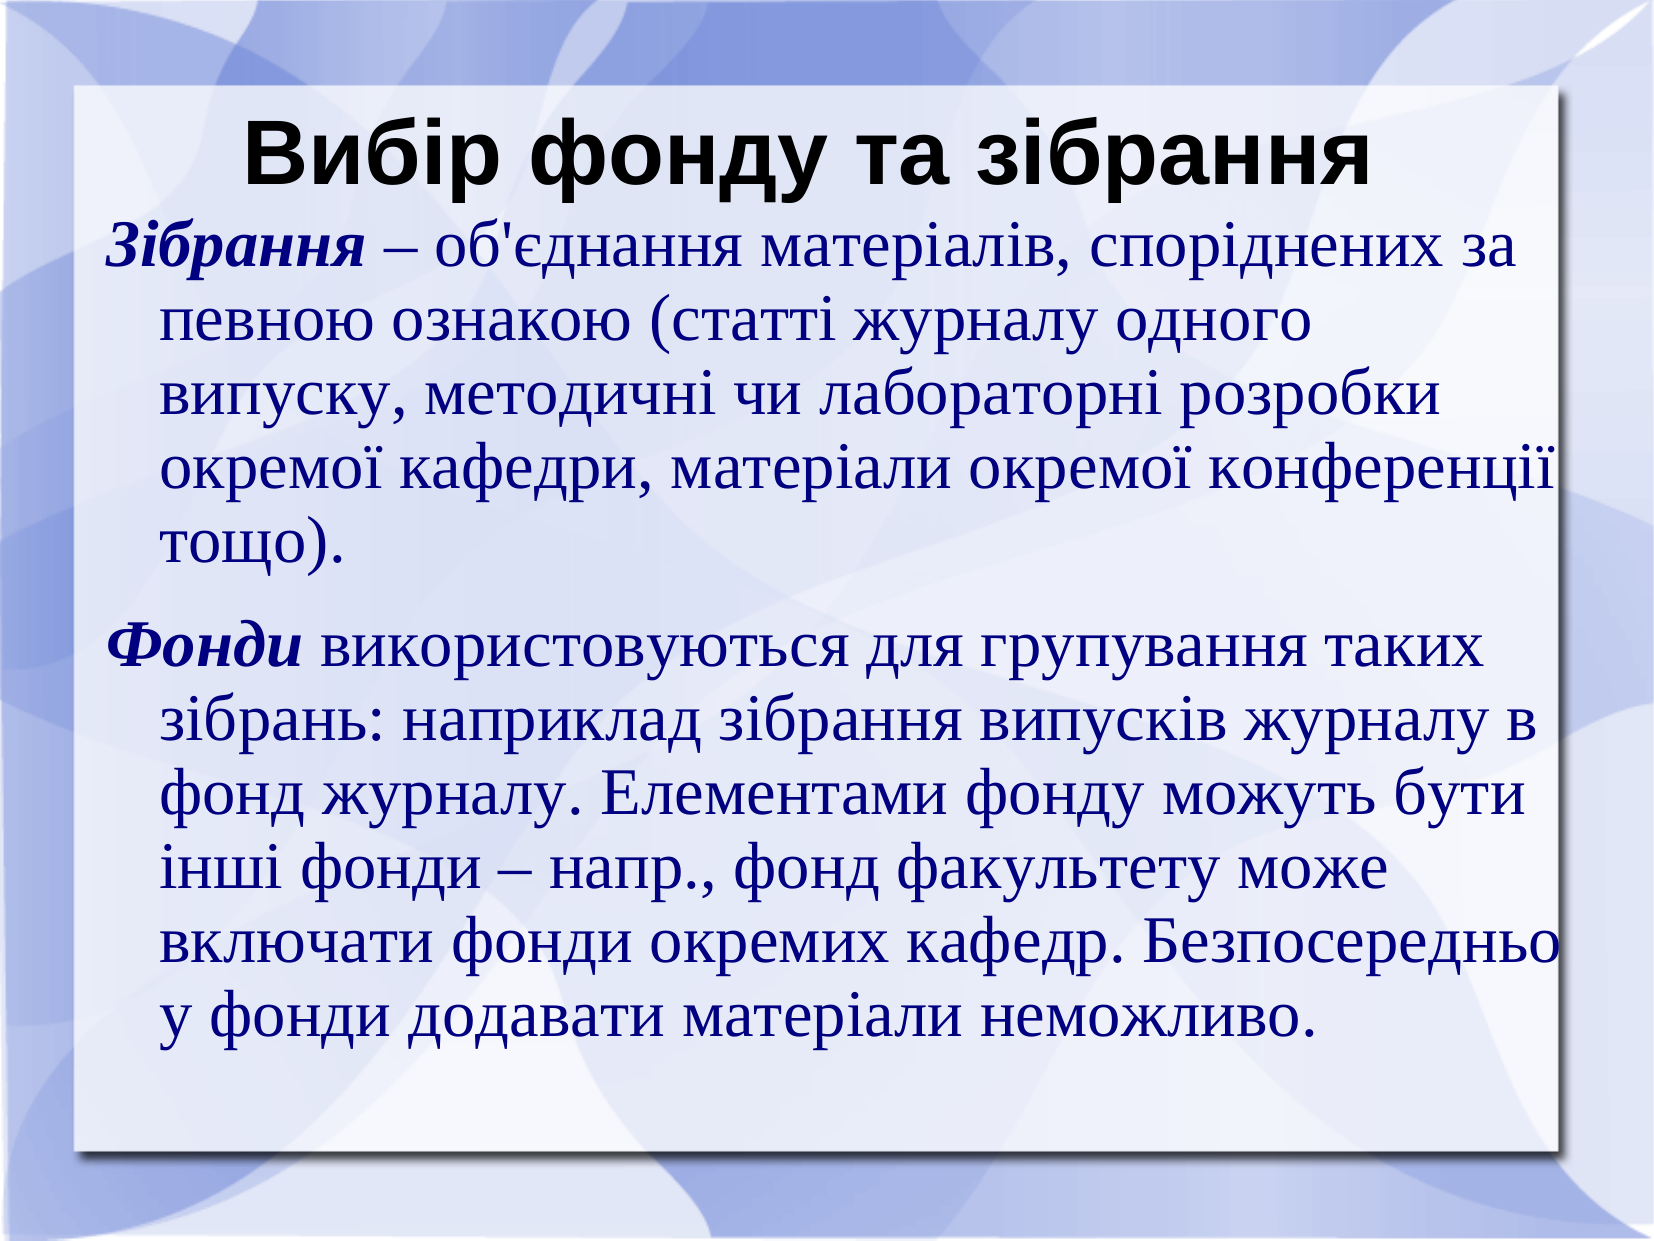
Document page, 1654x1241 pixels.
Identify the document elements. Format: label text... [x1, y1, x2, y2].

list Зібрання – об'єднання матеріалів, споріднених за певною ознакою (статті журналу одного випуску, методичні чи лабораторні розробки окремої кафедри, матеріали окремої конференції тощо). Фонди використовуються для групування таких зібрань: наприклад зібрання випусків журналу в фонд журналу. Елементами фонду можуть бути інші фонди – напр., фонд факультету може включати фонди окремих кафедр. Безпосередньо у фонди додавати матеріали неможливо. [88, 206, 1565, 1152]
title Вибір фонду та зібрання [82, 98, 1536, 207]
picture [0, 0, 1654, 1241]
